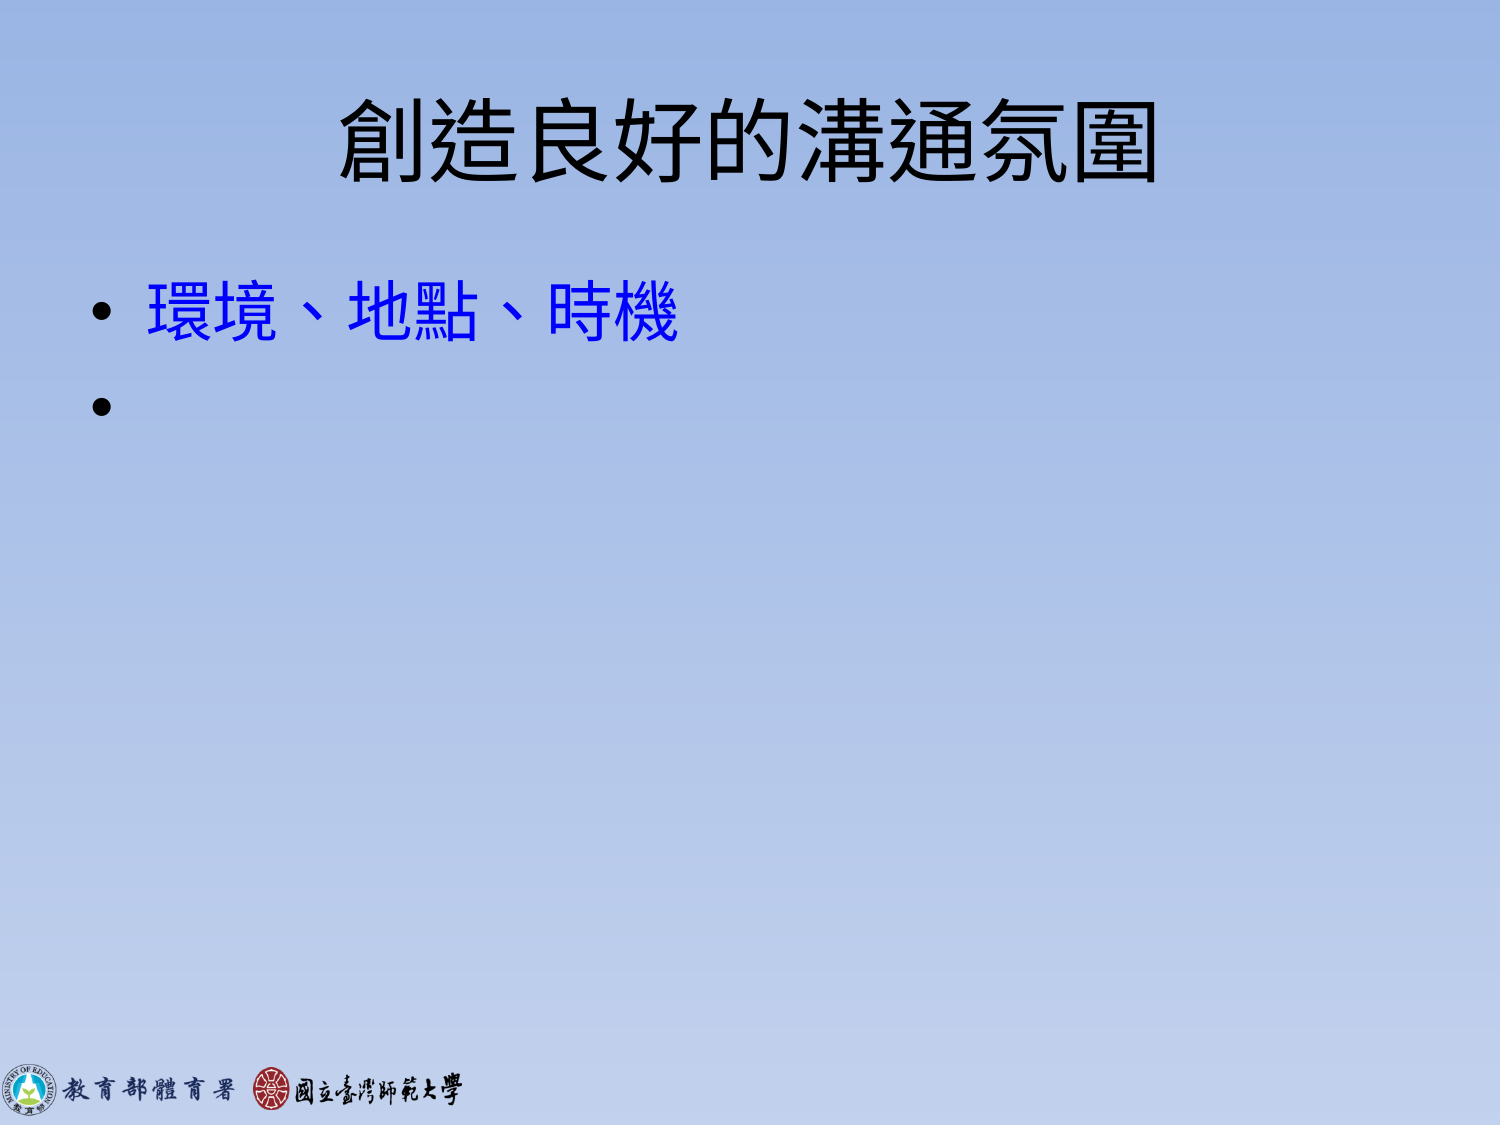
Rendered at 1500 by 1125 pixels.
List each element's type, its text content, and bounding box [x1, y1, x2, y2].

list 環境、地點、時機 [75, 262, 1426, 1005]
title 創造良好的溝通氛圍 [75, 45, 1426, 233]
